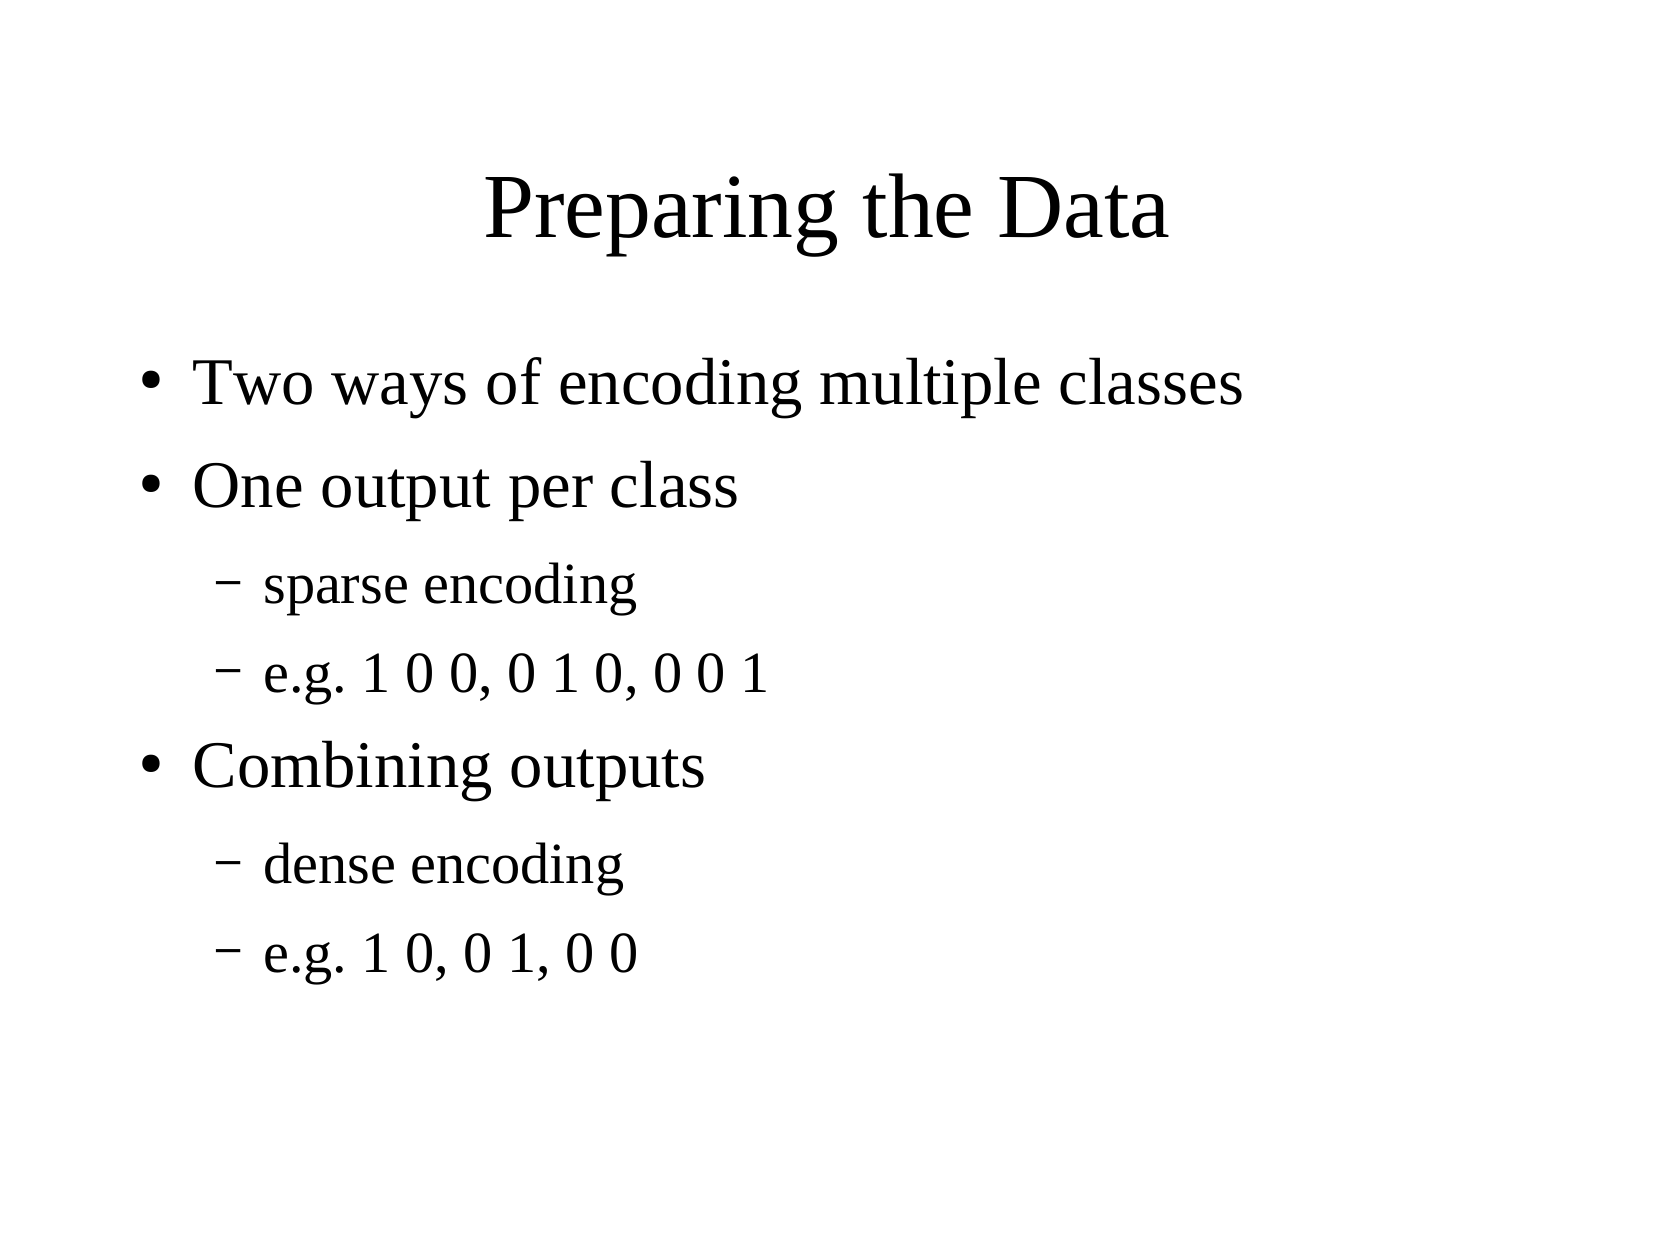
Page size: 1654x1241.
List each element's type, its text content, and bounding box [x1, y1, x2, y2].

list Two ways of encoding multiple classes One output per class sparse encoding e.g. 1 0 0, 0 1 0, 0 0 1 Combining outputs dense encoding e.g. 1 0, 0 1, 0 0 [121, 344, 1534, 1127]
title Preparing the Data [121, 102, 1534, 311]
